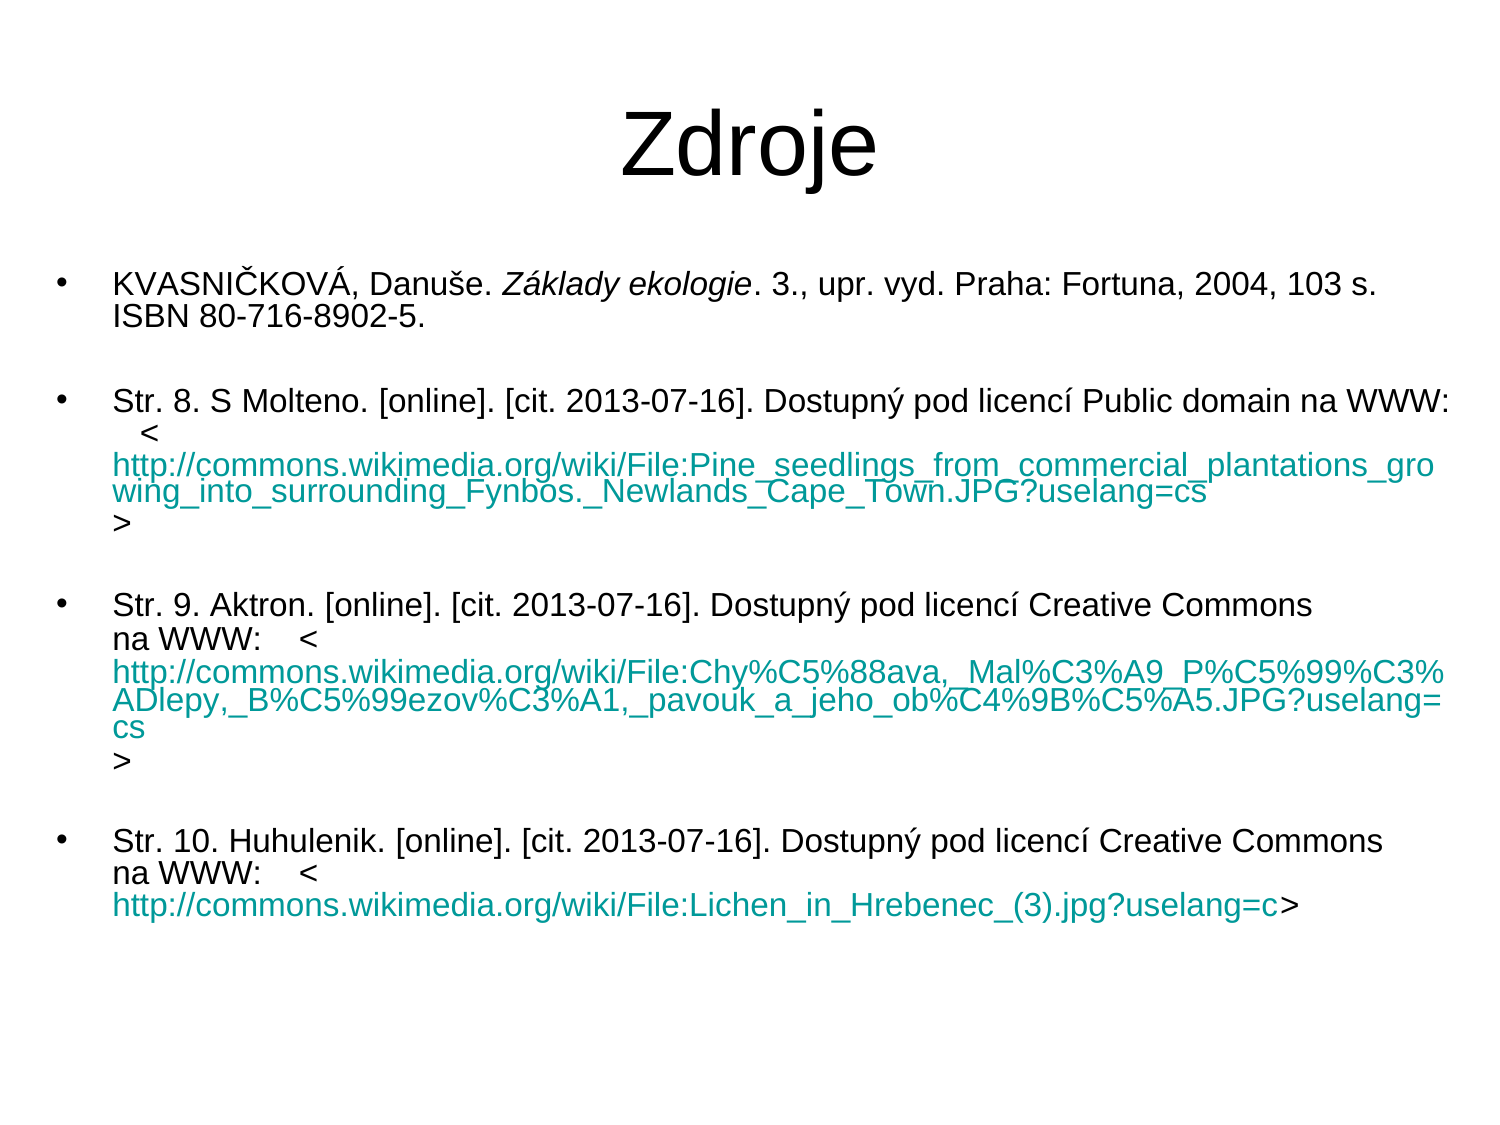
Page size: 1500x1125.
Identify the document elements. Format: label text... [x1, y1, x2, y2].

title Zdroje [75, 45, 1426, 233]
list KVASNIČKOVÁ, Danuše. Základy ekologie. 3., upr. vyd. Praha: Fortuna, 2004, 103 s. ISBN 80-716-8902-5. Str. 8. S Molteno. [online]. [cit. 2013-07-16]. Dostupný pod licencí Public domain na WWW: <http://commons.wikimedia.org/wiki/File:Pine_seedlings_from_commercial_plantations_growing_into_surrounding_Fynbos._Newlands_Cape_Town.JPG?uselang=cs> Str. 9. Aktron. [online]. [cit. 2013-07-16]. Dostupný pod licencí Creative Commons na WWW: <http://commons.wikimedia.org/wiki/File:Chy%C5%88ava,_Mal%C3%A9_P%C5%99%C3%ADlepy,_B%C5%99ezov%C3%A1,_pavouk_a_jeho_ob%C4%9B%C5%A5.JPG?uselang=cs> Str. 10. Huhulenik. [online]. [cit. 2013-07-16]. Dostupný pod licencí Creative Commons na WWW: <http://commons.wikimedia.org/wiki/File:Lichen_in_Hrebenec_(3).jpg?uselang=c> [41, 262, 1471, 1125]
